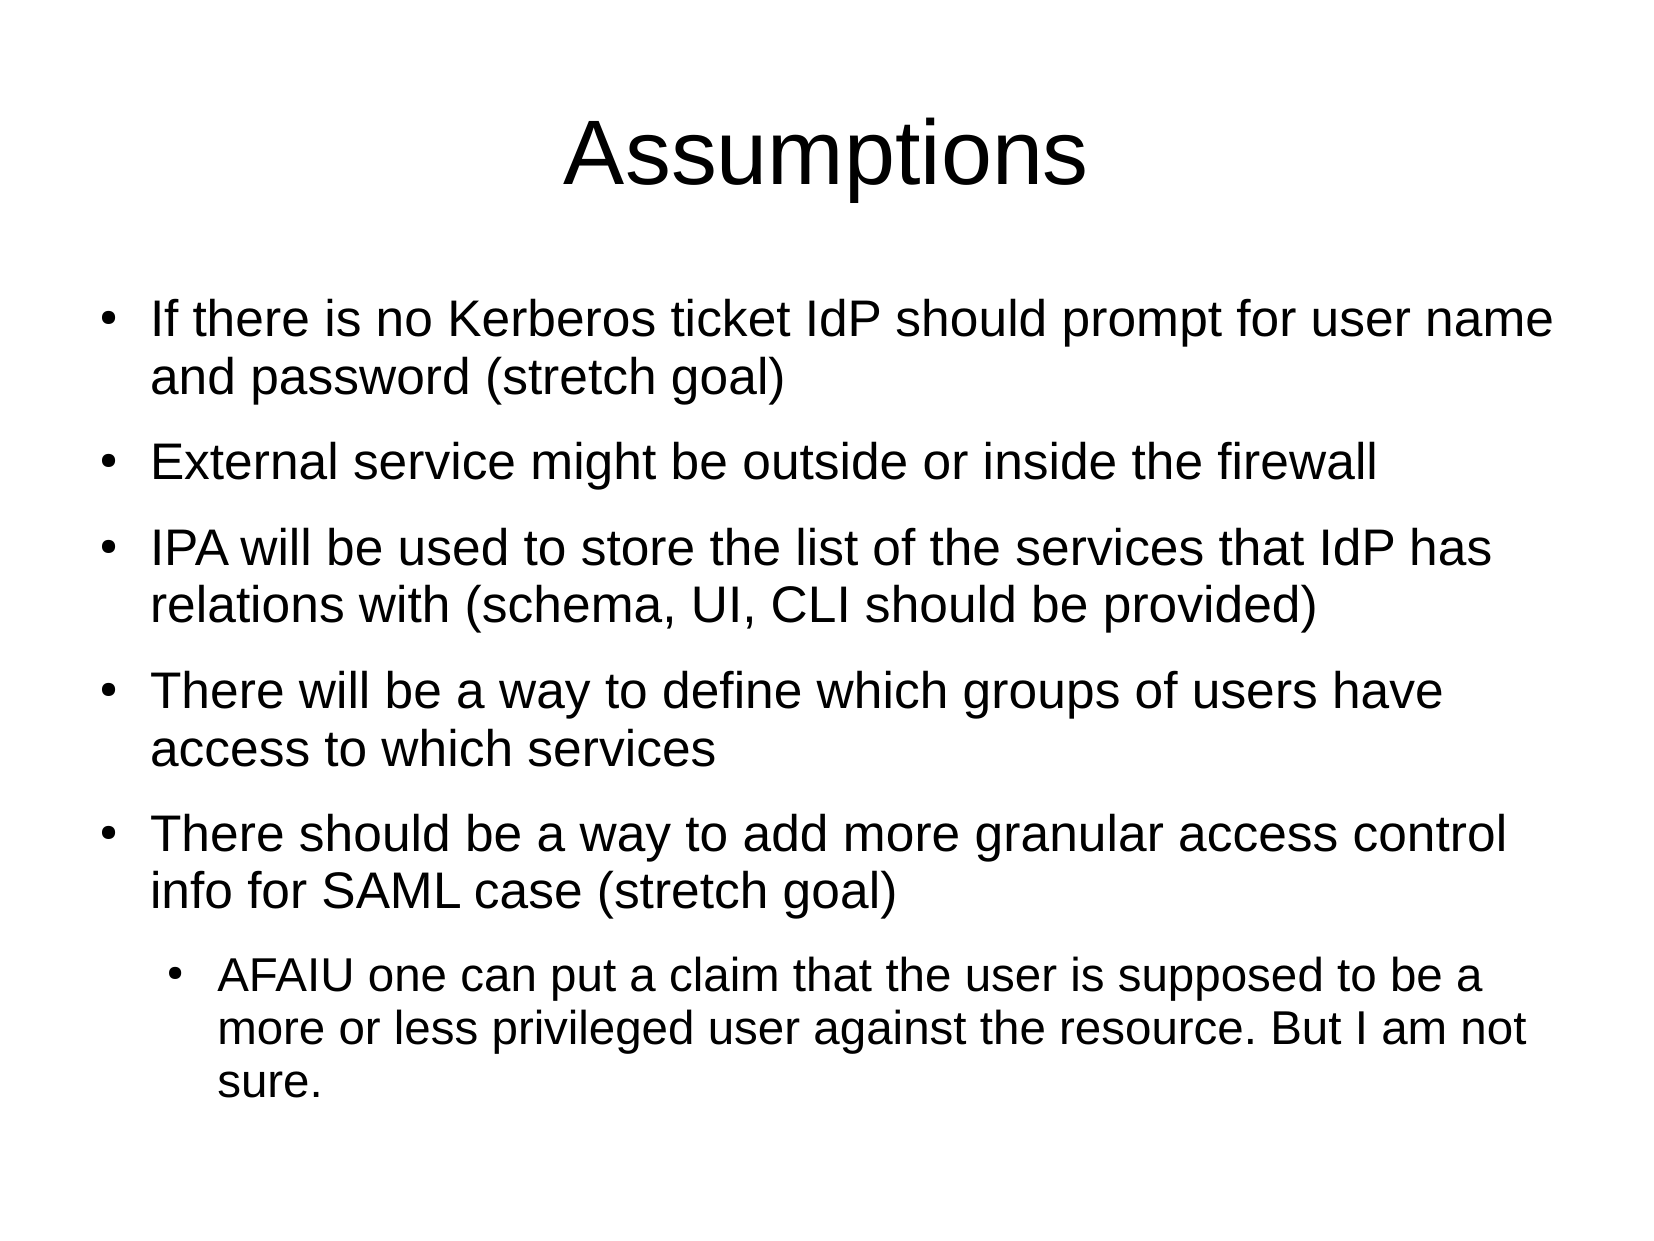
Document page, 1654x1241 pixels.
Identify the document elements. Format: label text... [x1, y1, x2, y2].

list If there is no Kerberos ticket IdP should prompt for user name and password (stretch goal) External service might be outside or inside the firewall IPA will be used to store the list of the services that IdP has relations with (schema, UI, CLI should be provided) There will be a way to define which groups of users have access to which services There should be a way to add more granular access control info for SAML case (stretch goal) AFAIU one can put a claim that the user is supposed to be a more or less privileged user against the resource. But I am not sure. [82, 290, 1571, 1109]
title Assumptions [82, 49, 1571, 257]
